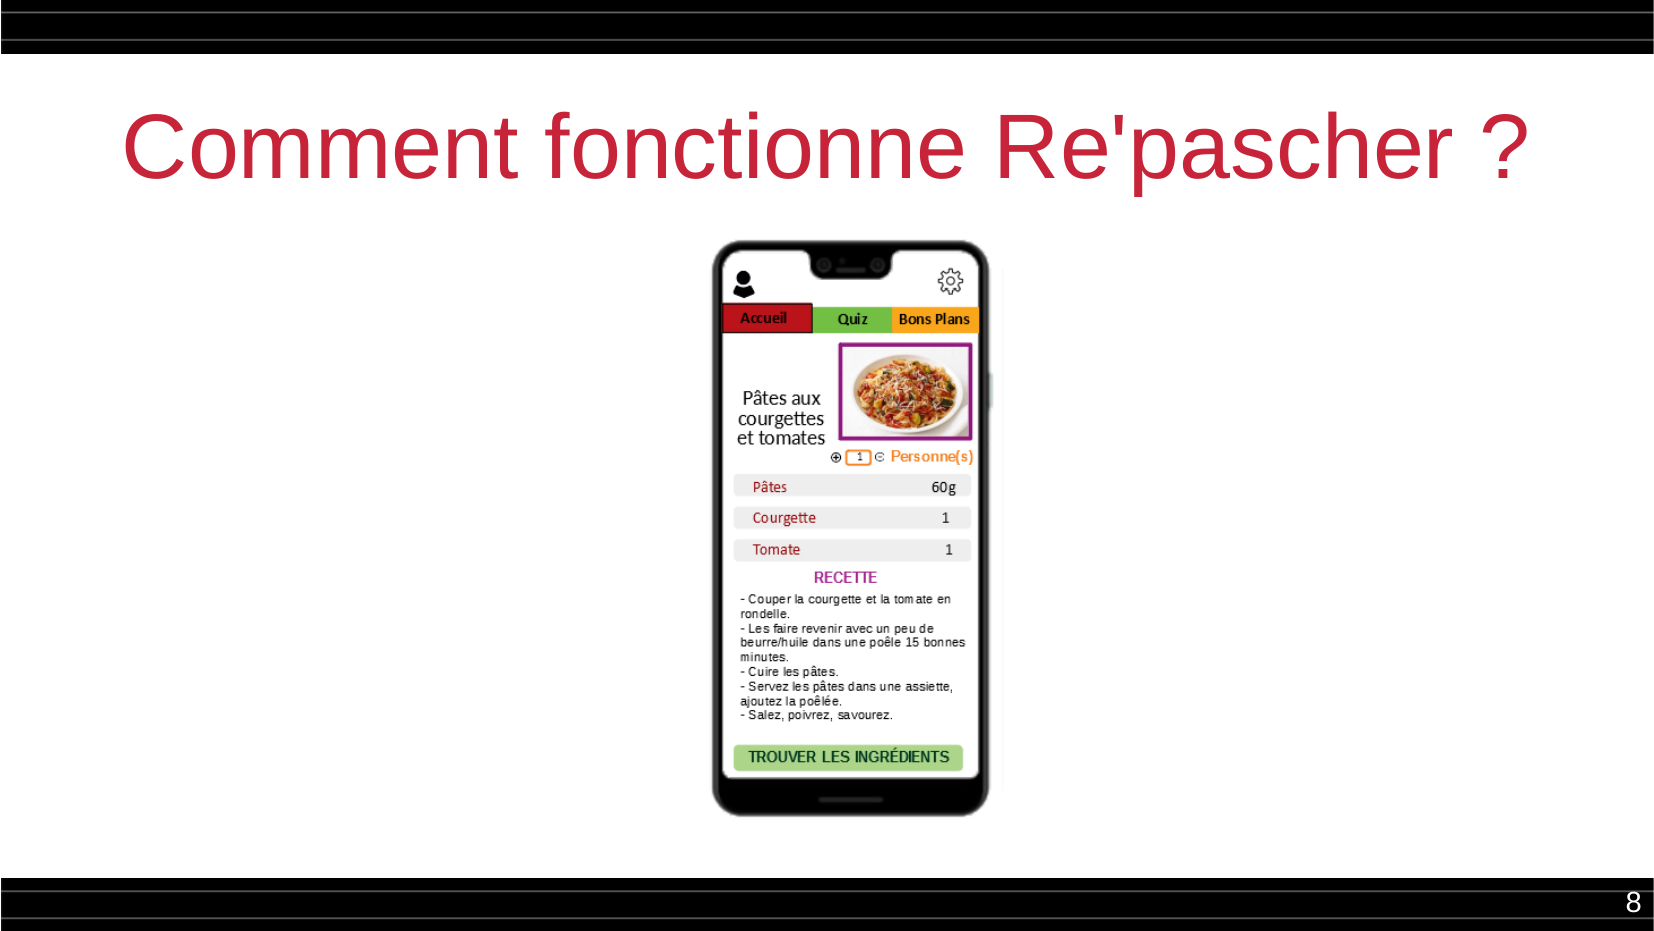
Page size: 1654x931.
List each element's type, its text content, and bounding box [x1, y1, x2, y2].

picture [1, 878, 1654, 931]
picture [702, 238, 1004, 827]
picture [1, 0, 1654, 54]
title Comment fonctionne Re'pascher ? [82, 69, 1571, 225]
